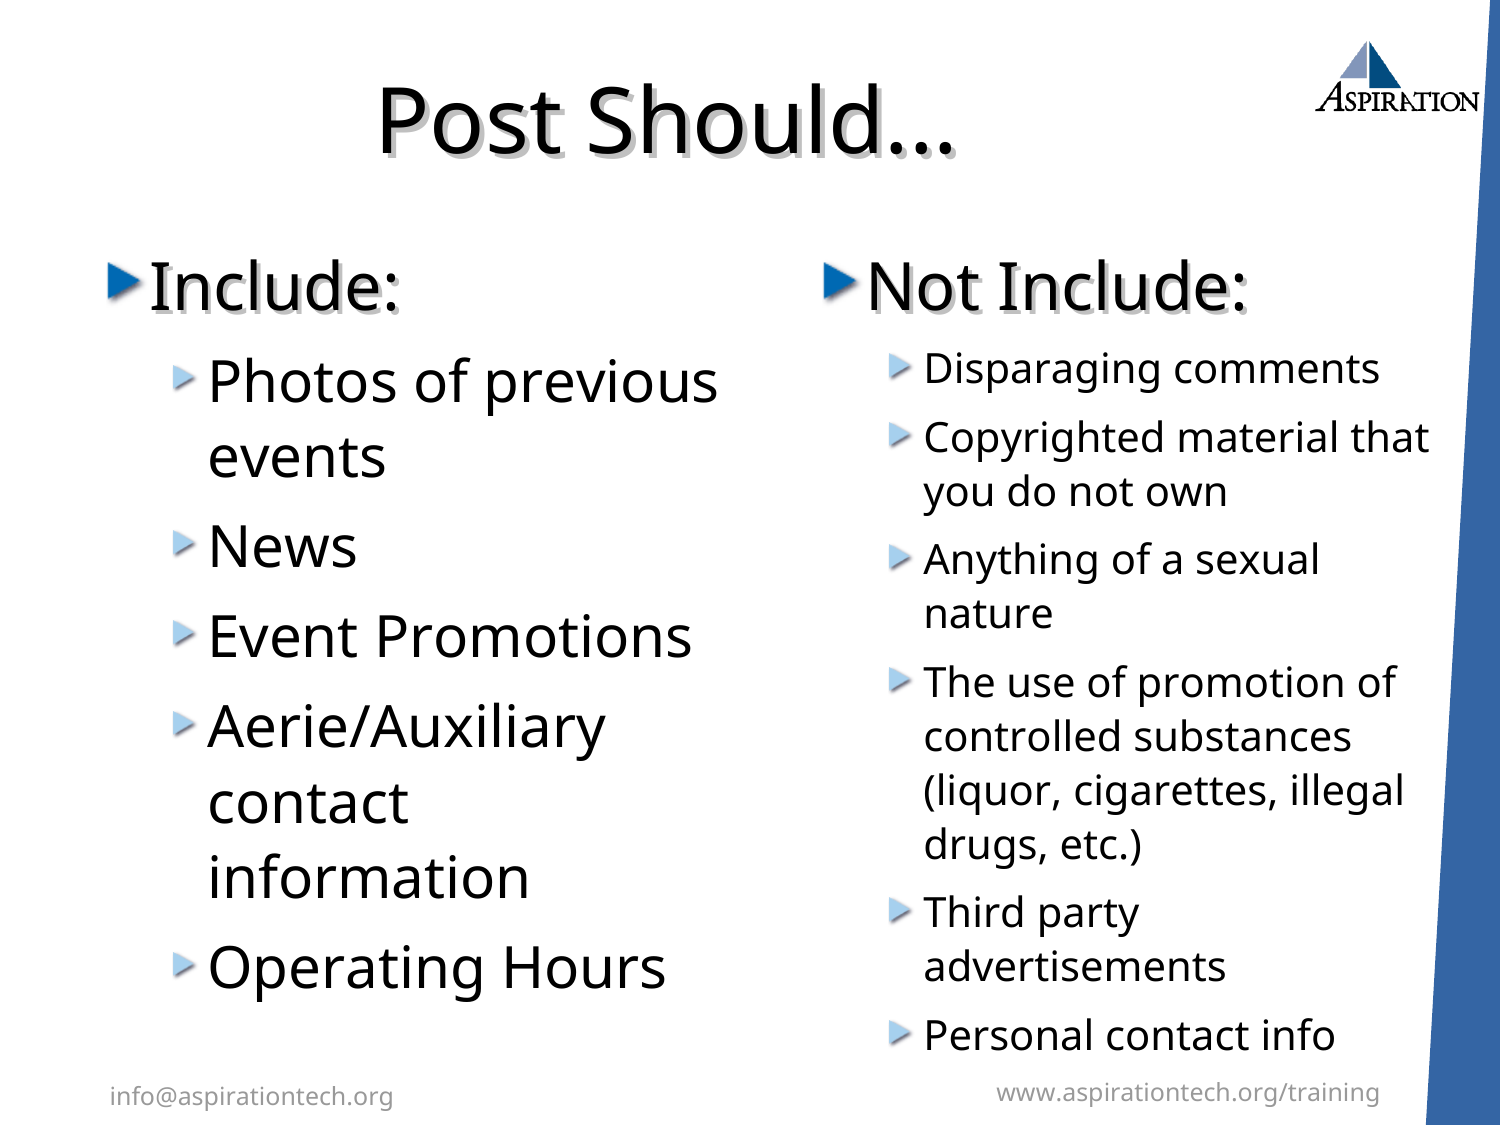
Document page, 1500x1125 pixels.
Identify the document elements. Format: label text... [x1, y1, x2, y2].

picture [171, 949, 200, 982]
list Not Include: Disparaging comments Copyrighted material that you do not own Anything of a sexual nature The use of promotion of controlled substances (liquor, cigarettes, illegal drugs, etc.) Third party advertisements Personal contact info [765, 238, 1448, 951]
picture [887, 1017, 916, 1050]
picture [1315, 41, 1480, 120]
title Post Should... [49, 19, 1284, 206]
list Include: Photos of previous events News Event Promotions Aerie/Auxiliary contact information Operating Hours [49, 238, 732, 926]
